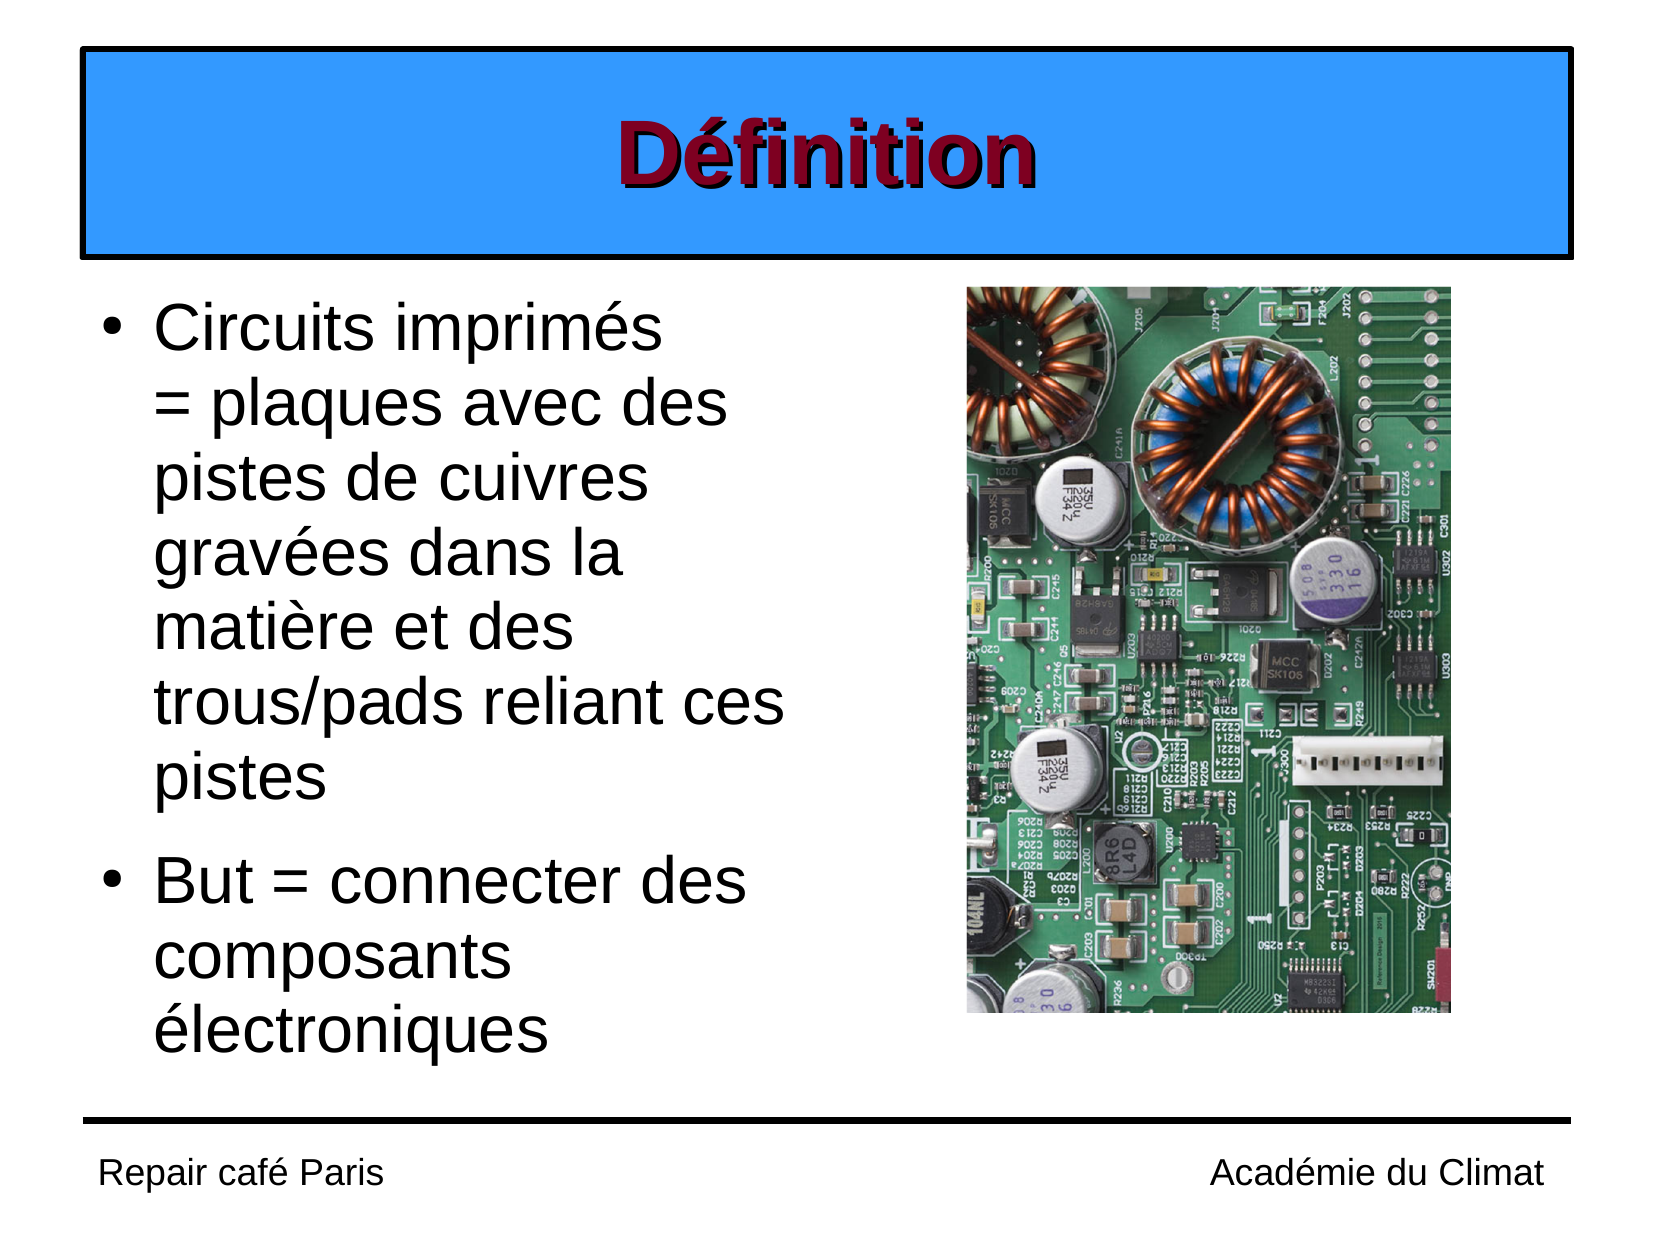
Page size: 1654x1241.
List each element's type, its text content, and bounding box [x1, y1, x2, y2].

text_box Repair café Paris Académie du Climat [82, 1144, 1571, 1201]
title Définition [82, 49, 1571, 257]
list Circuits imprimés = plaques avec des pistes de cuivres gravées dans la matière et des trous/pads reliant ces pistes But = connecter des composants électroniques [82, 290, 809, 1068]
picture [966, 286, 1451, 1013]
